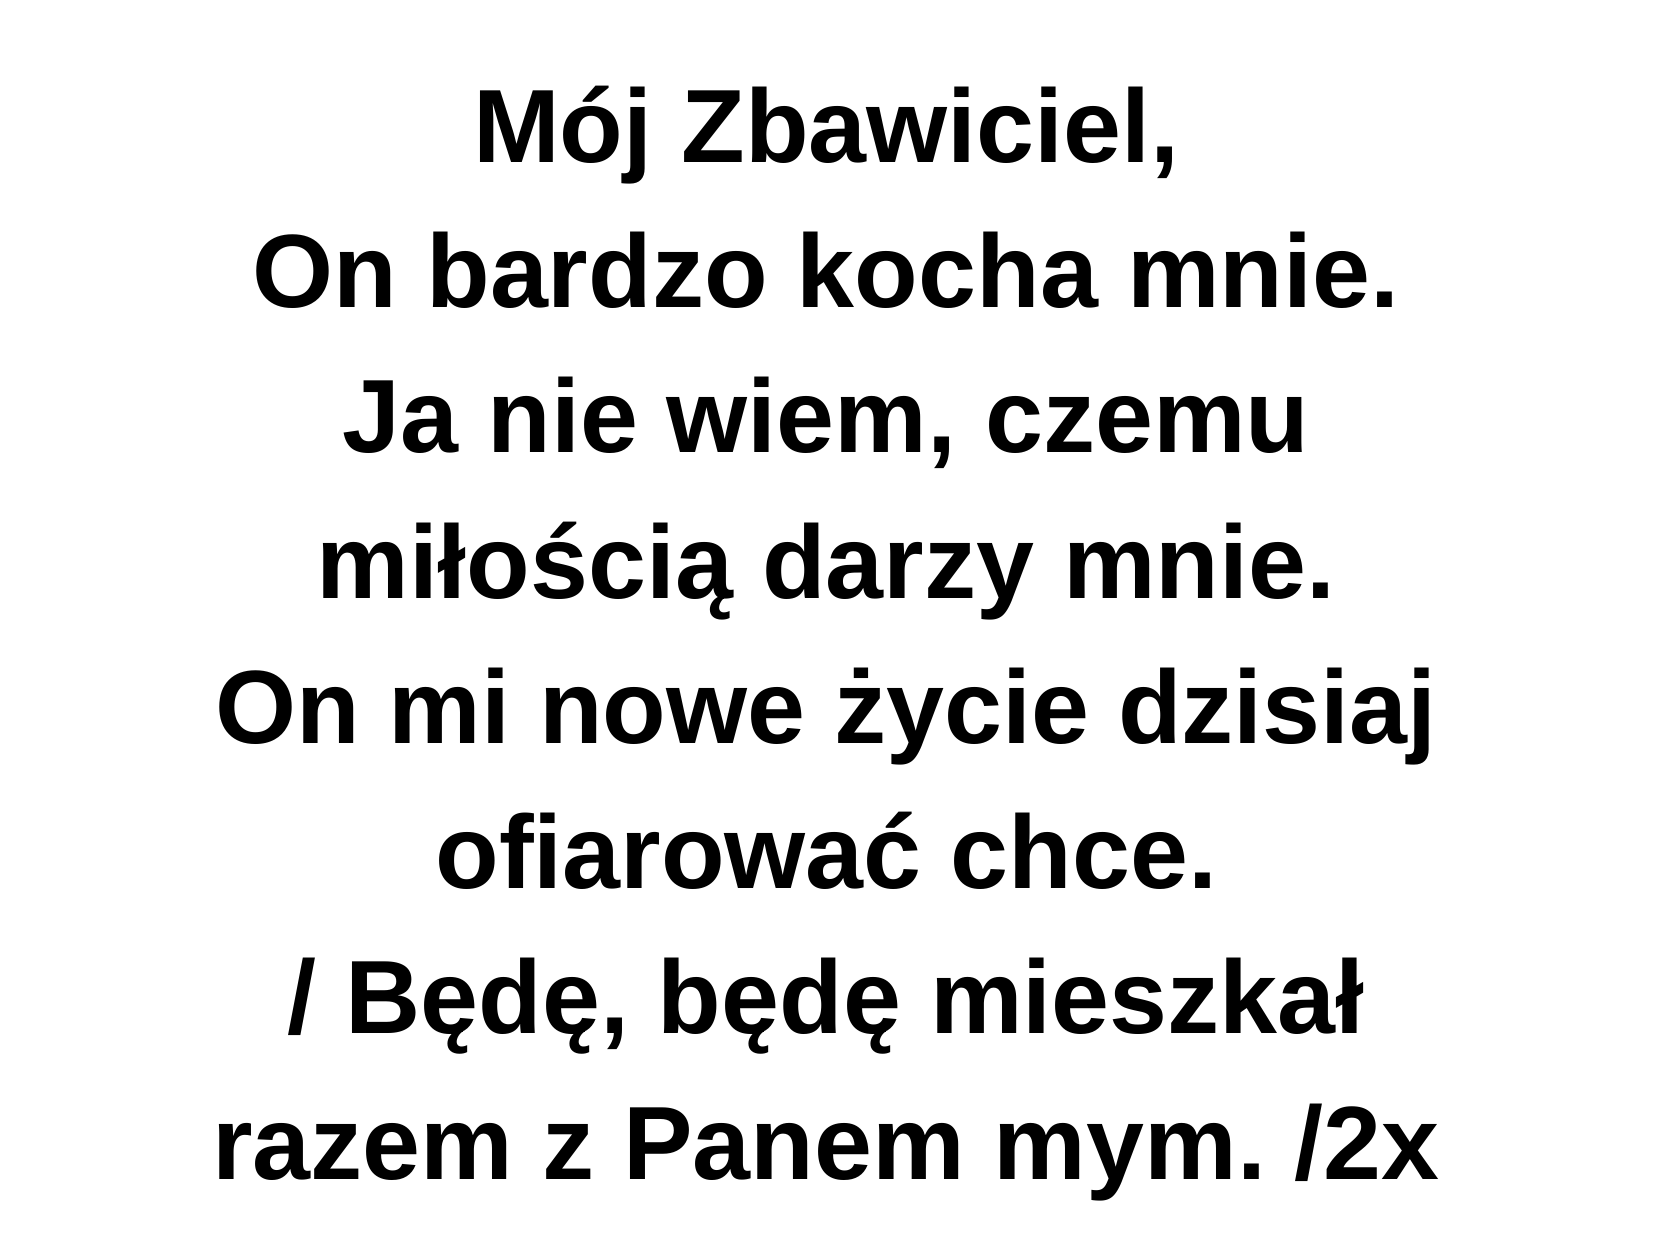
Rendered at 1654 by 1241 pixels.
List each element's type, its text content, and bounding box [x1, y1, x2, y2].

subtitle Mój Zbawiciel, On bardzo kocha mnie. Ja nie wiem, czemu miłością darzy mnie. On mi nowe życie dzisiaj ofiarować chce. / Będę, będę mieszkał razem z Panem mym. /2x [0, 0, 1654, 1241]
